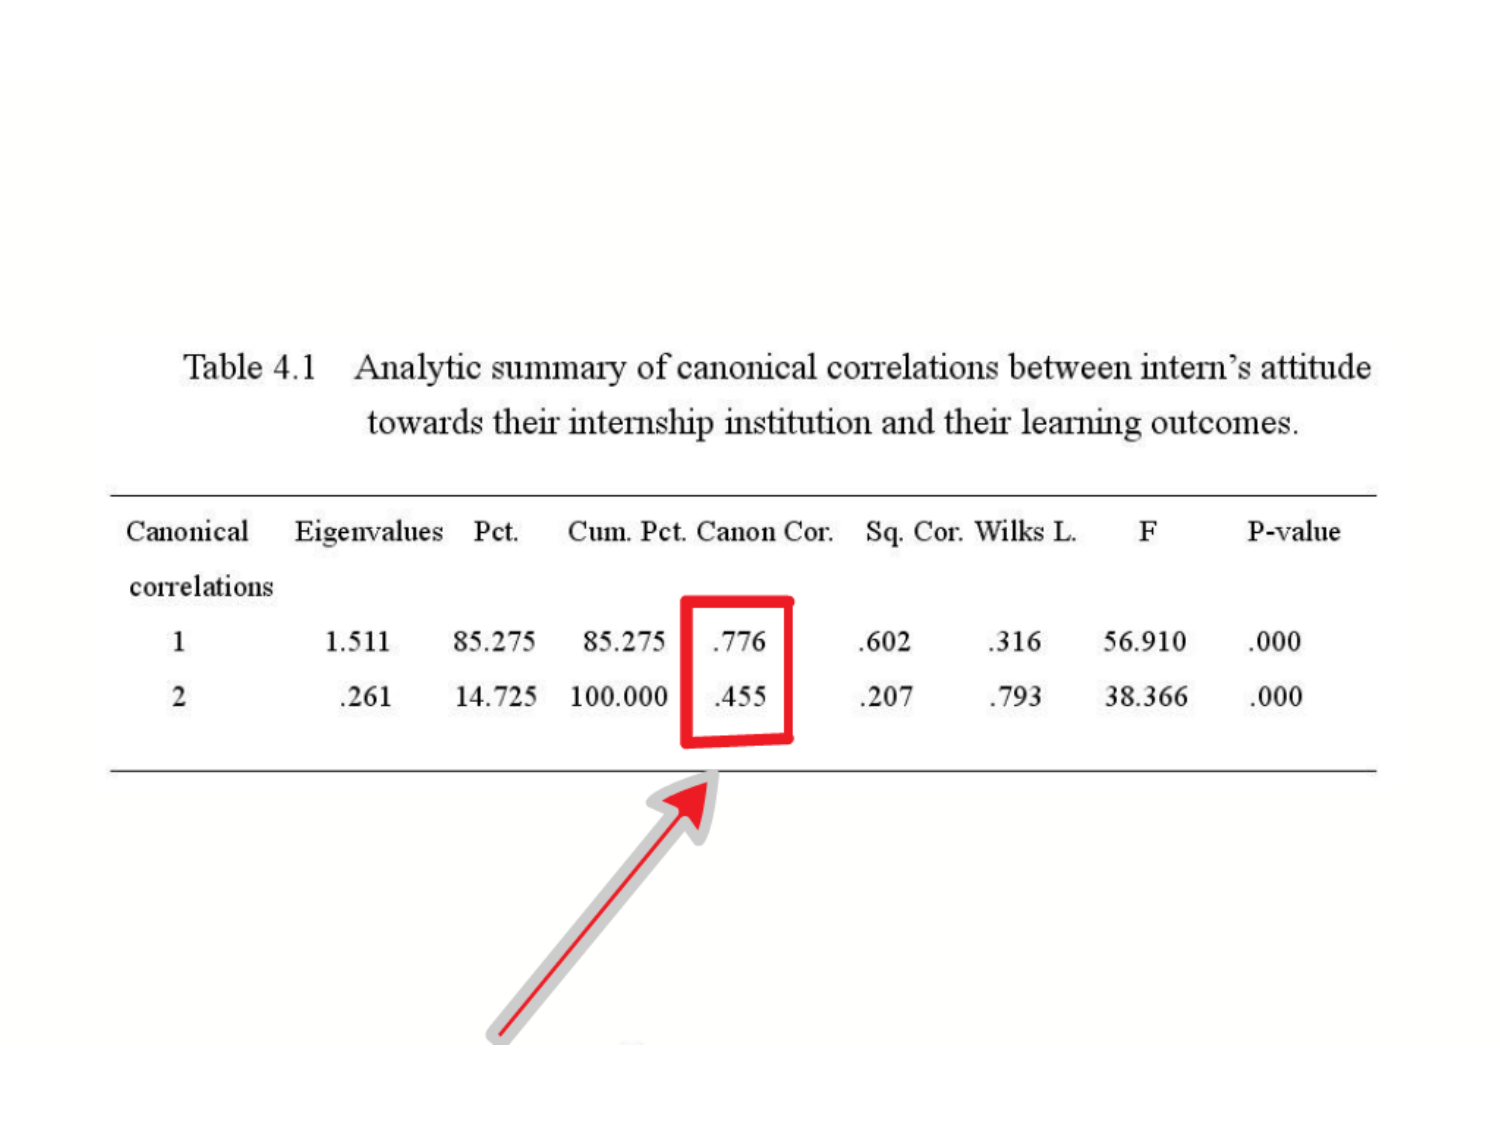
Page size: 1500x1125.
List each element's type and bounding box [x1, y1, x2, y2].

picture [0, 79, 1500, 1046]
